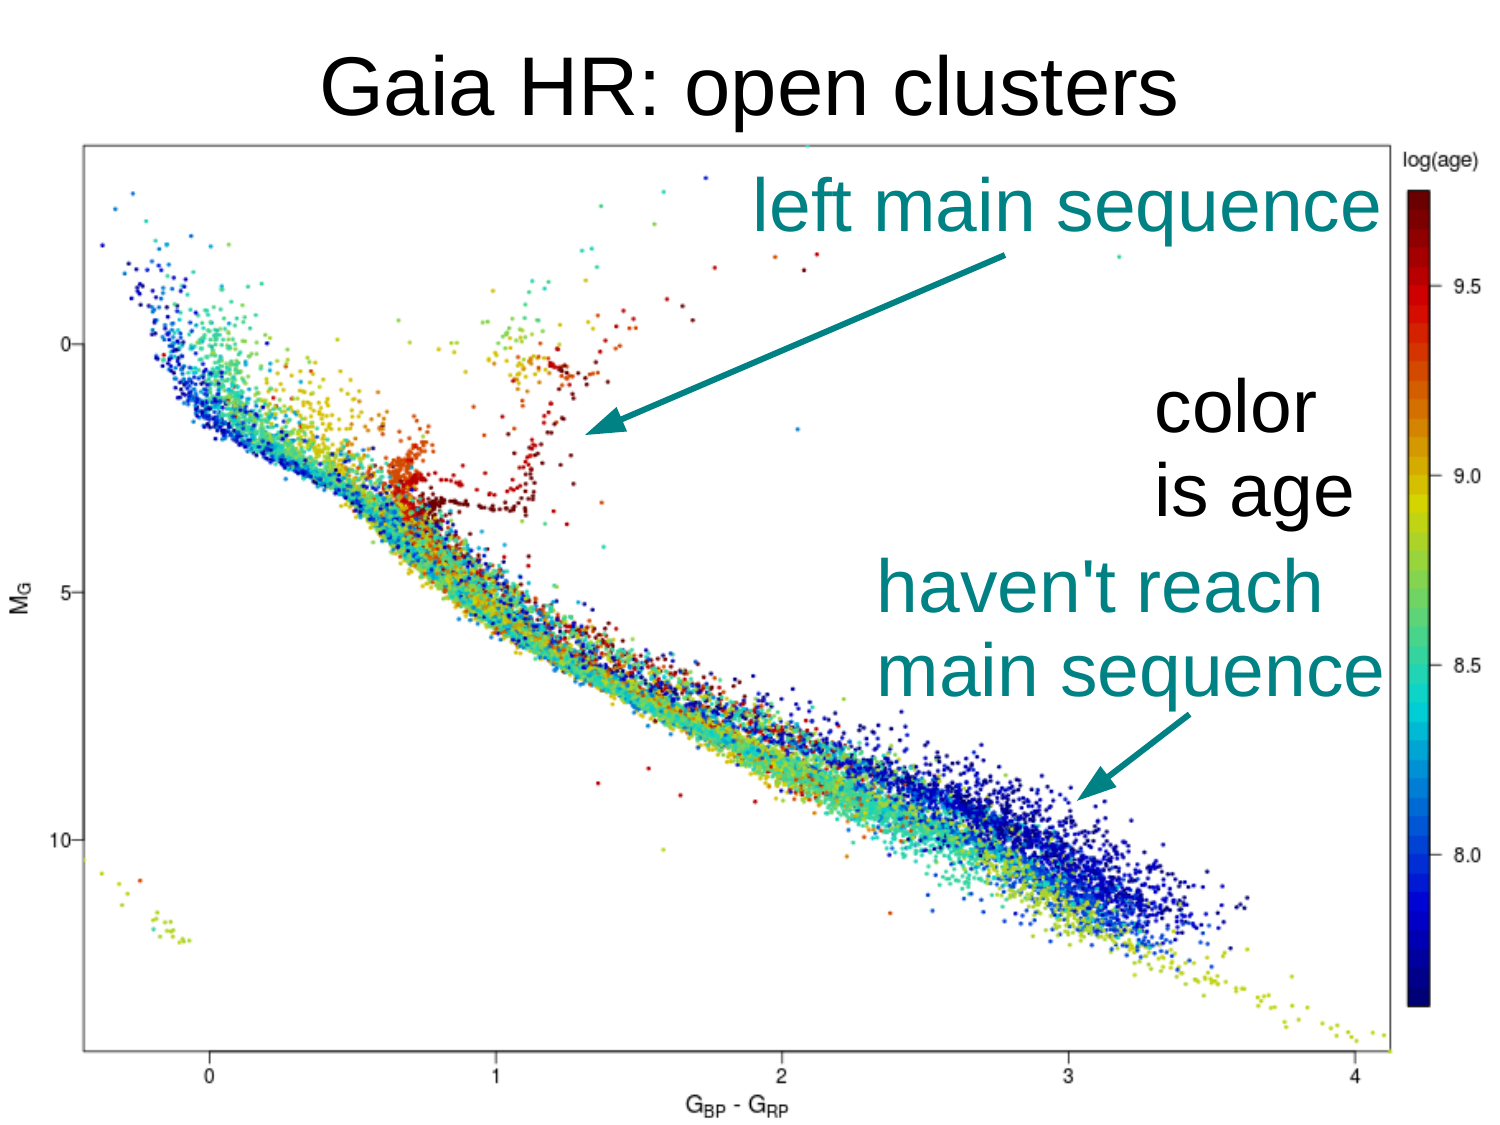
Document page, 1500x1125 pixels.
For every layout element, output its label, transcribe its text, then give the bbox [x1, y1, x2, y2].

text_box Gaia HR: open clusters [74, 24, 1425, 134]
text_box color is age [1140, 357, 1381, 537]
picture [8, 134, 1492, 1123]
text_box left main sequence [738, 156, 1399, 255]
text_box haven't reach main sequence [861, 537, 1500, 721]
